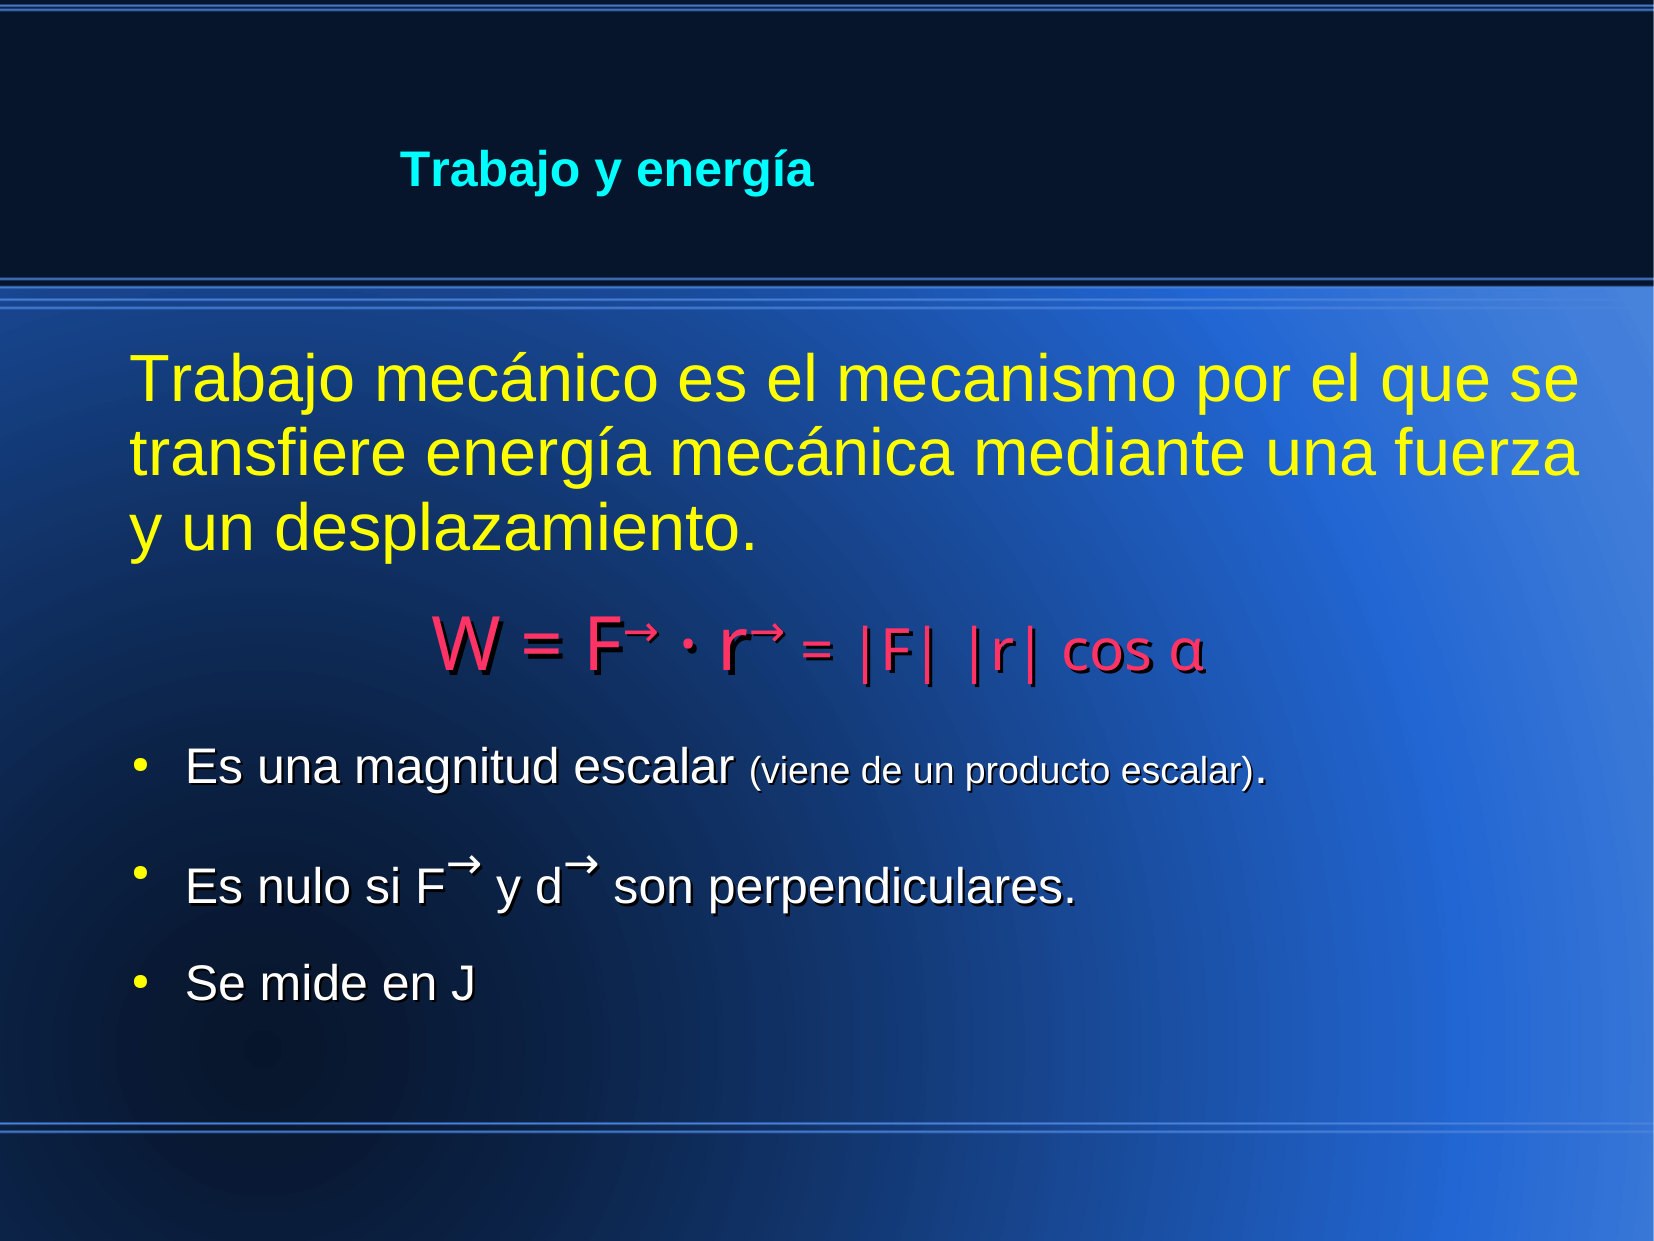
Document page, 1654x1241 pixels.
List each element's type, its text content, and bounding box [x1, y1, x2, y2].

text_box W = F→ · r→ = |F| |r| cos α [265, 590, 1300, 691]
text_box Es una magnitud escalar (viene de un producto escalar). Es nulo si F→ y d→ son perpendiculares. Se mide en J [113, 738, 1595, 1009]
picture [0, 0, 1654, 1241]
title Trabajo y energía [32, 118, 1182, 220]
list Trabajo mecánico es el mecanismo por el que se transfiere energía mecánica mediante una fuerza y un desplazamiento. [59, 236, 1625, 565]
